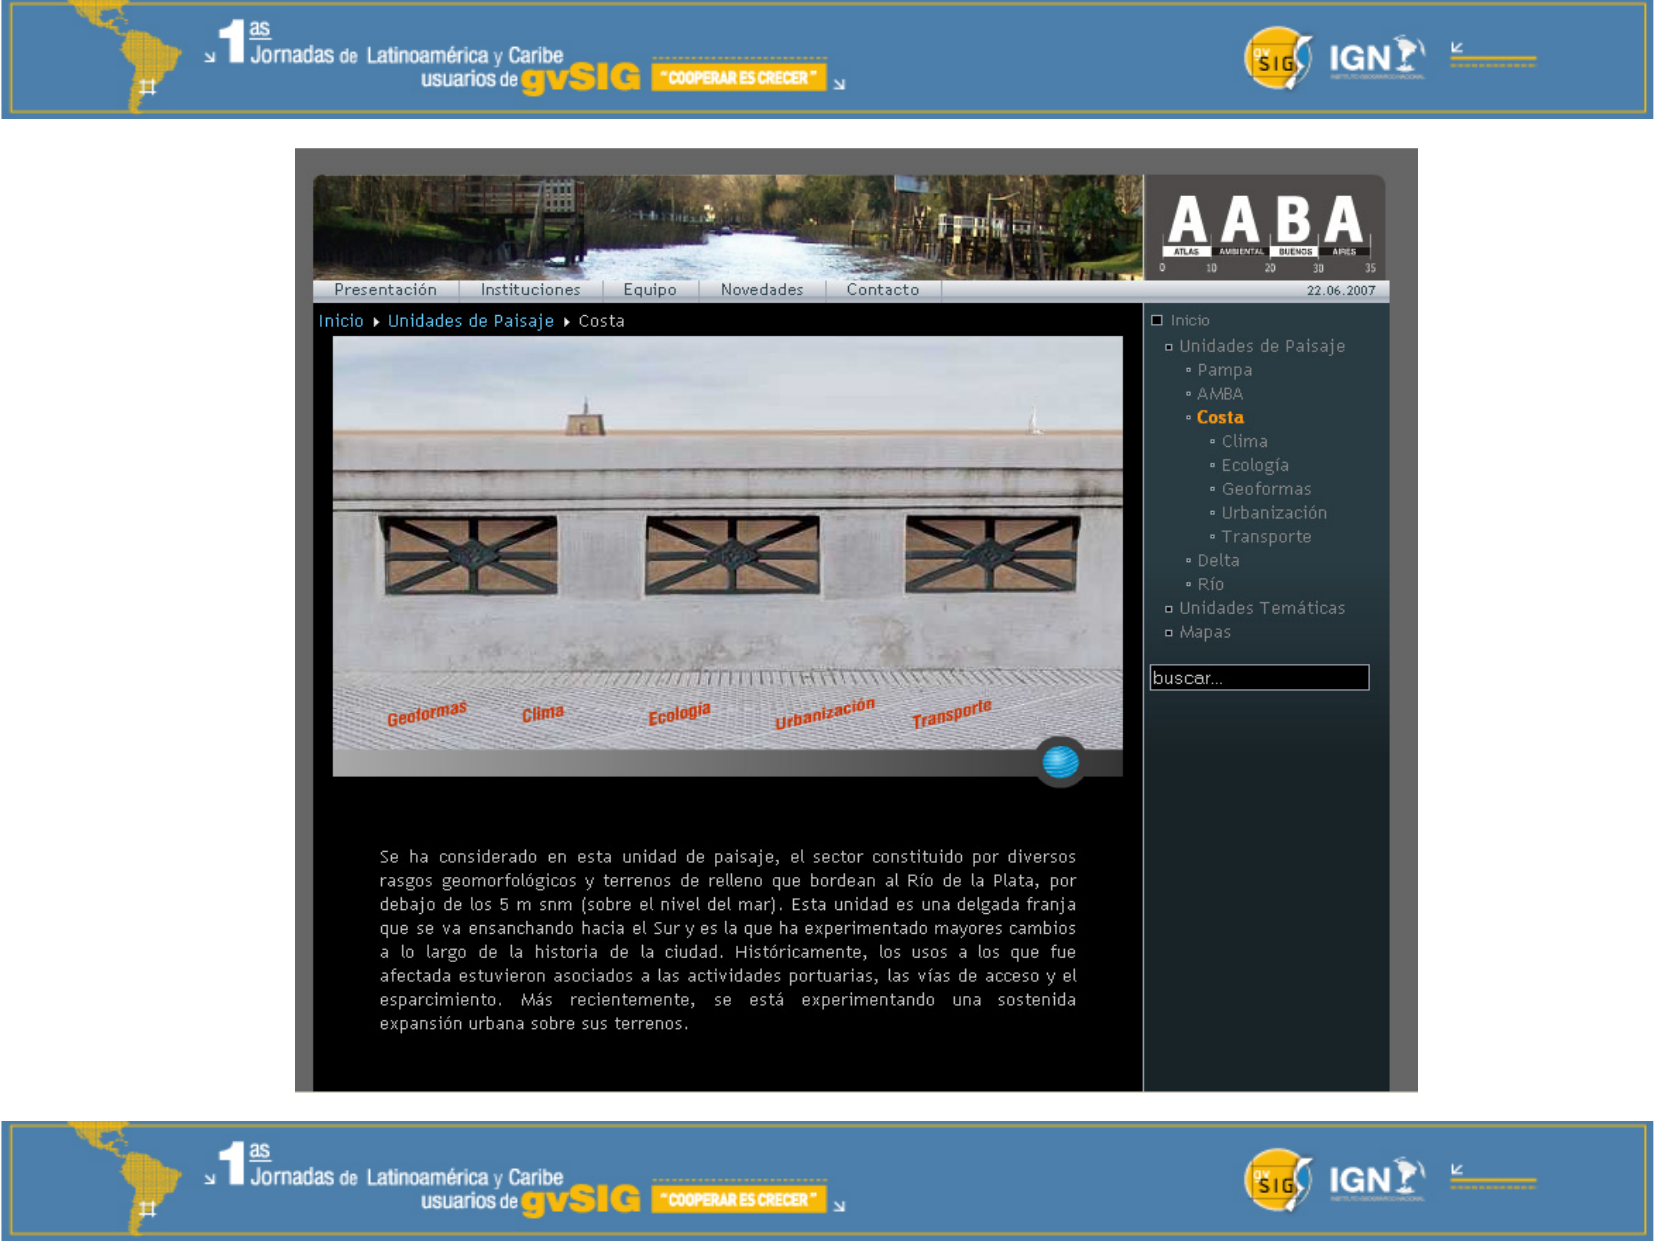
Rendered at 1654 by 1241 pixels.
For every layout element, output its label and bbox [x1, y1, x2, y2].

picture [295, 147, 1418, 1093]
picture [0, 1121, 1654, 1241]
picture [0, 0, 1654, 119]
